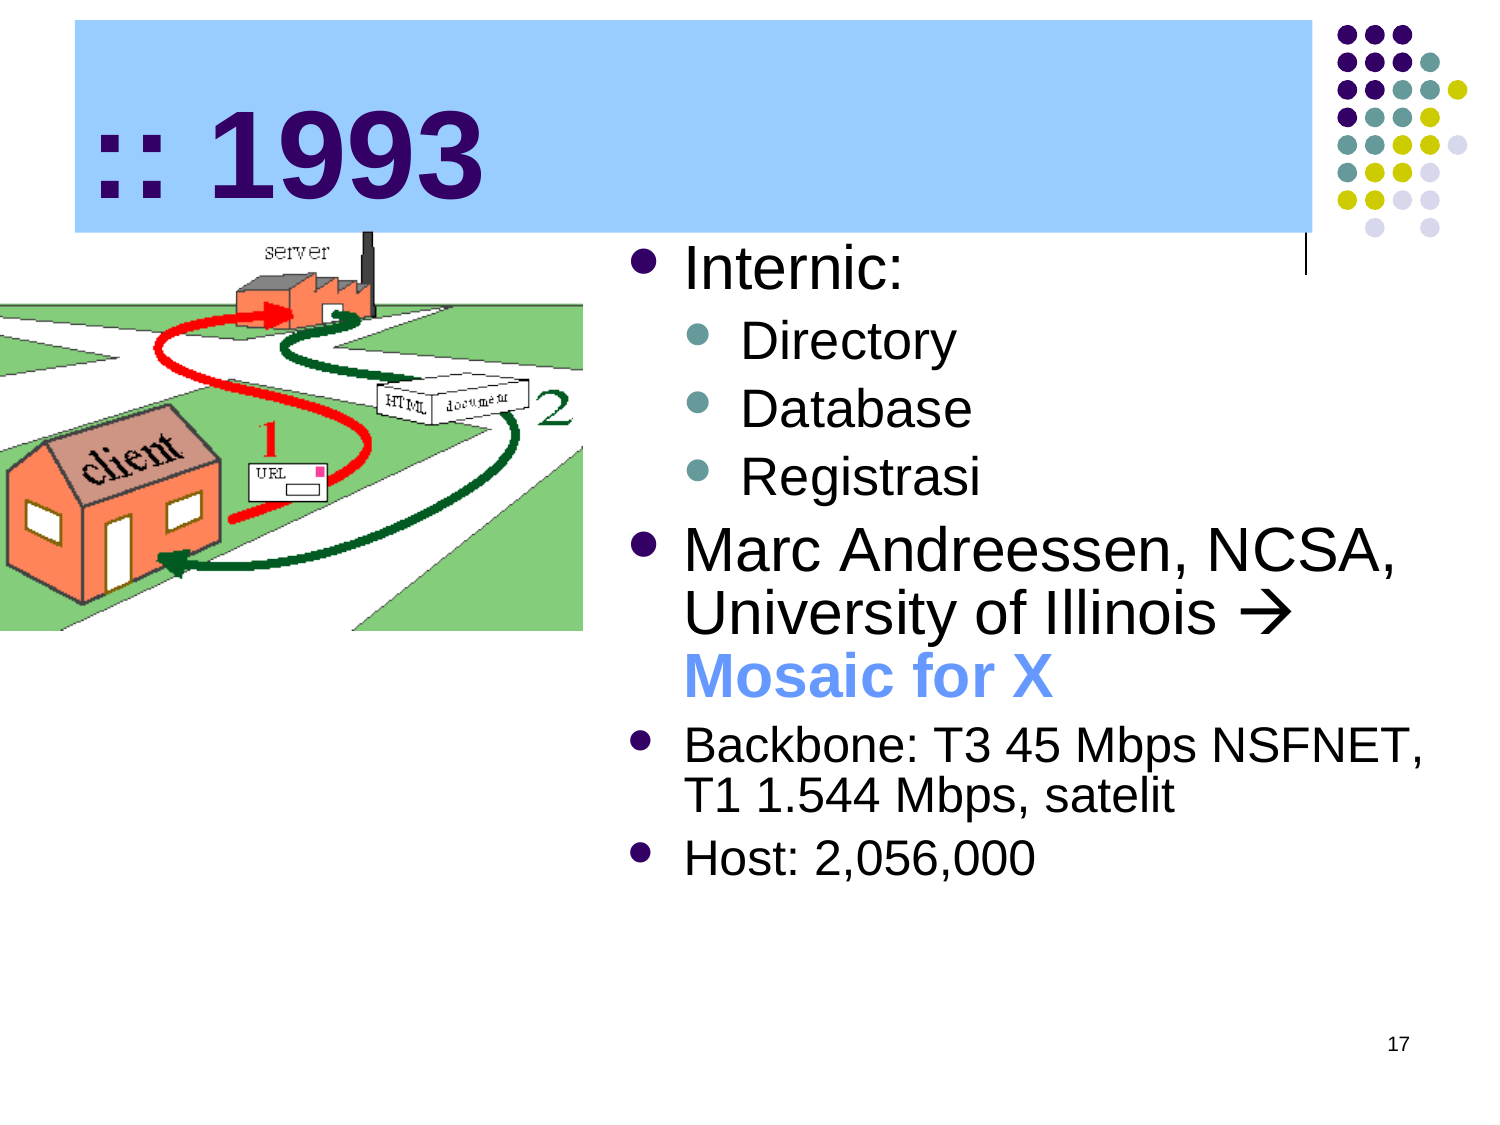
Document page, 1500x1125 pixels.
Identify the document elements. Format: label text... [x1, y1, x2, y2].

title :: 1993 [74, 20, 1313, 233]
picture [0, 219, 583, 632]
list Internic: Directory Database Registrasi Marc Andreessen, NCSA, University of Illinois  Mosaic for X Backbone: T3 45 Mbps NSFNET, T1 1.544 Mbps, satelit Host: 2,056,000 [612, 231, 1500, 956]
